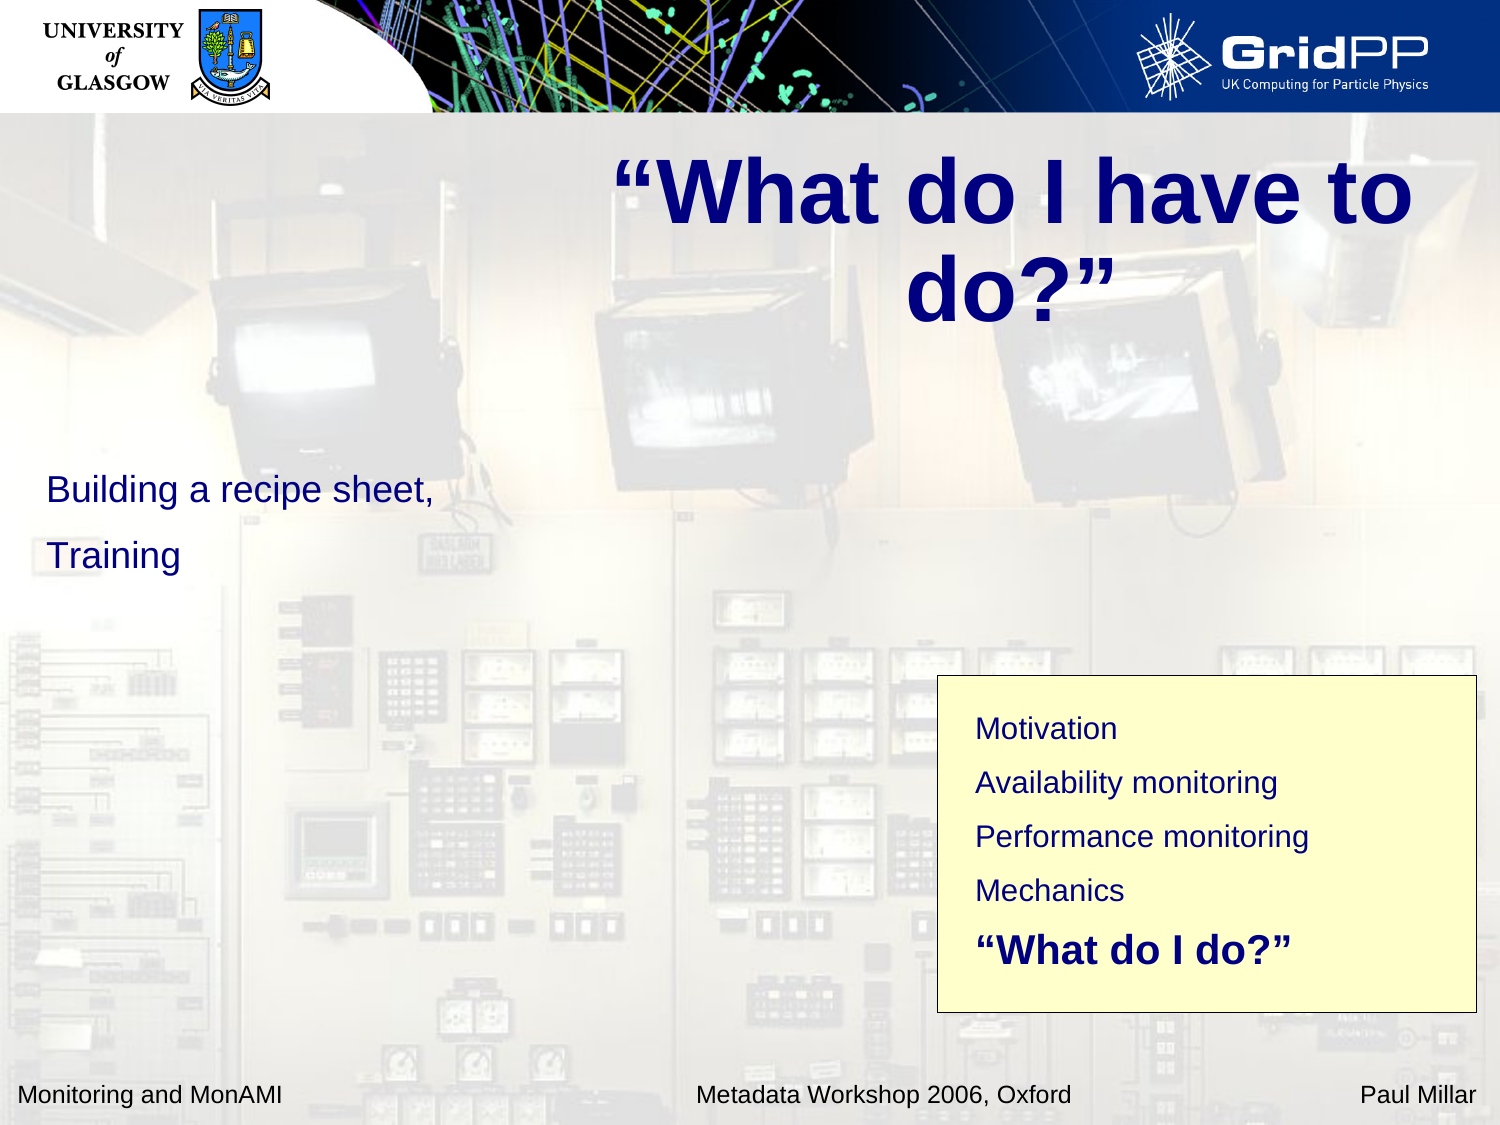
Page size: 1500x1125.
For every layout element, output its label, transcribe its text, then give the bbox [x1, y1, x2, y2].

text_box [937, 675, 1477, 1013]
title “What do I have to do?” [568, 142, 1457, 344]
picture [0, 0, 1500, 1125]
text_box Building a recipe sheet, Training [46, 468, 562, 577]
list Motivation Availability monitoring Performance monitoring Mechanics “What do I do?” [975, 712, 1463, 1008]
